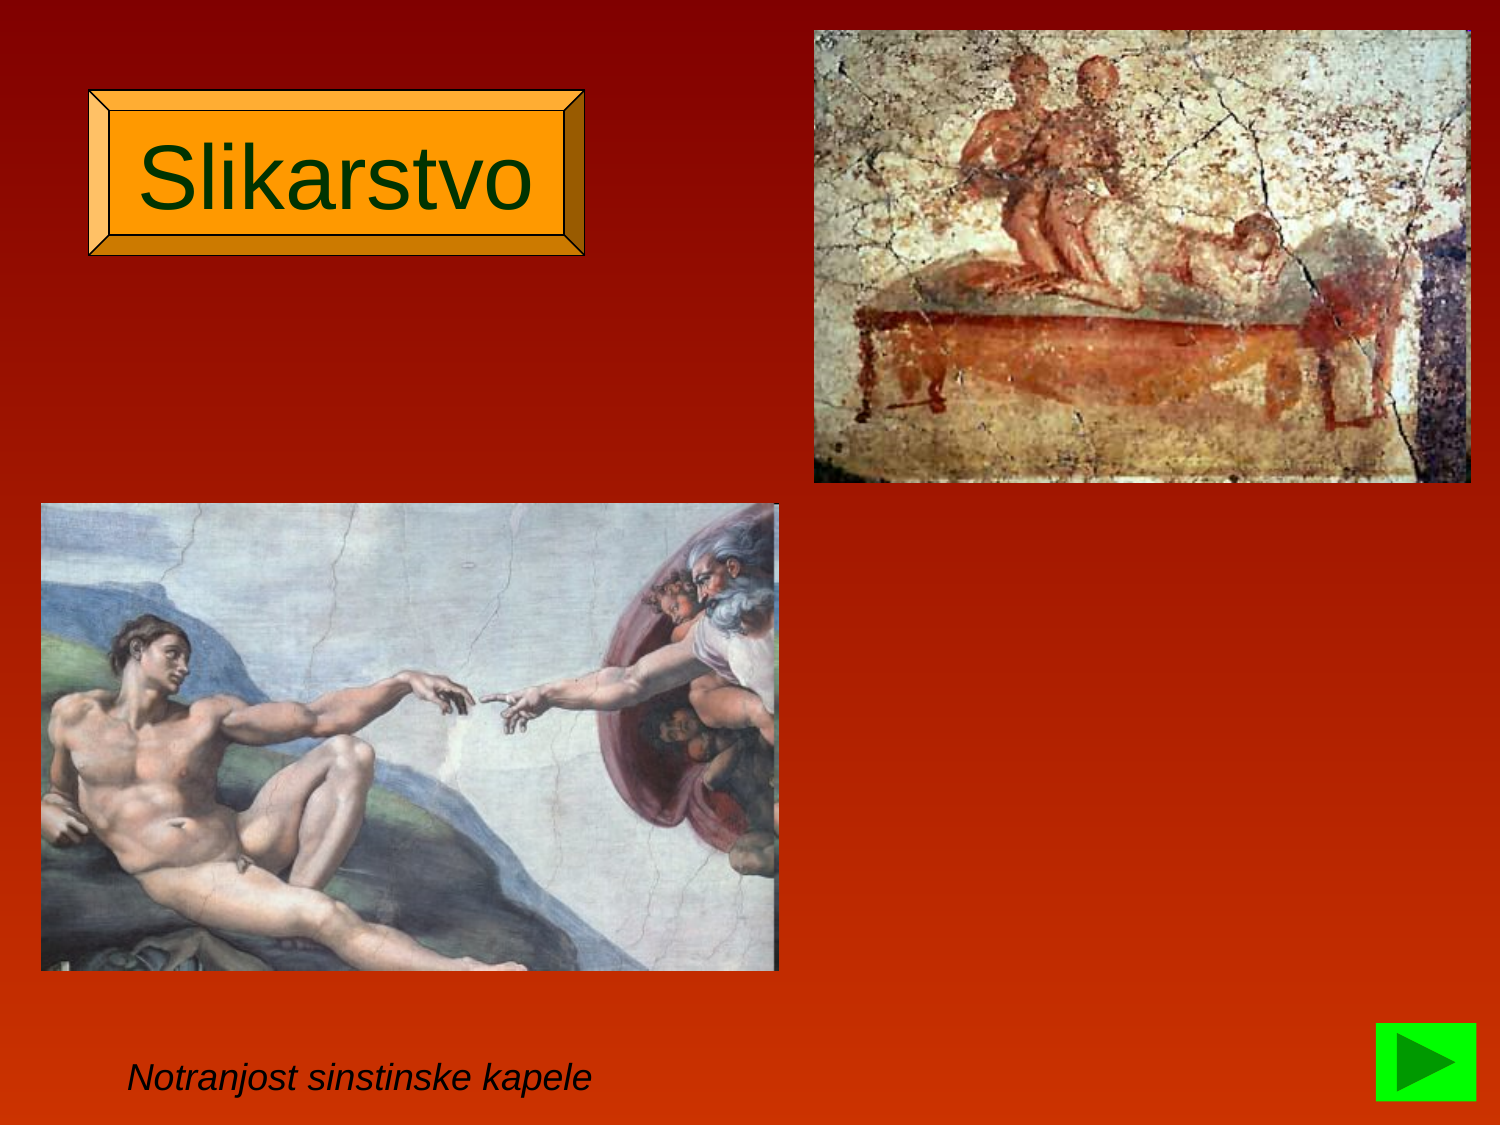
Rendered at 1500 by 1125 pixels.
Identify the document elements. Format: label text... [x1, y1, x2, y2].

text_box Slikarstvo [110, 111, 563, 234]
picture [41, 503, 779, 971]
picture [814, 30, 1471, 483]
text_box Notranjost sinstinske kapele [112, 1045, 608, 1106]
text_box [1375, 1023, 1477, 1102]
